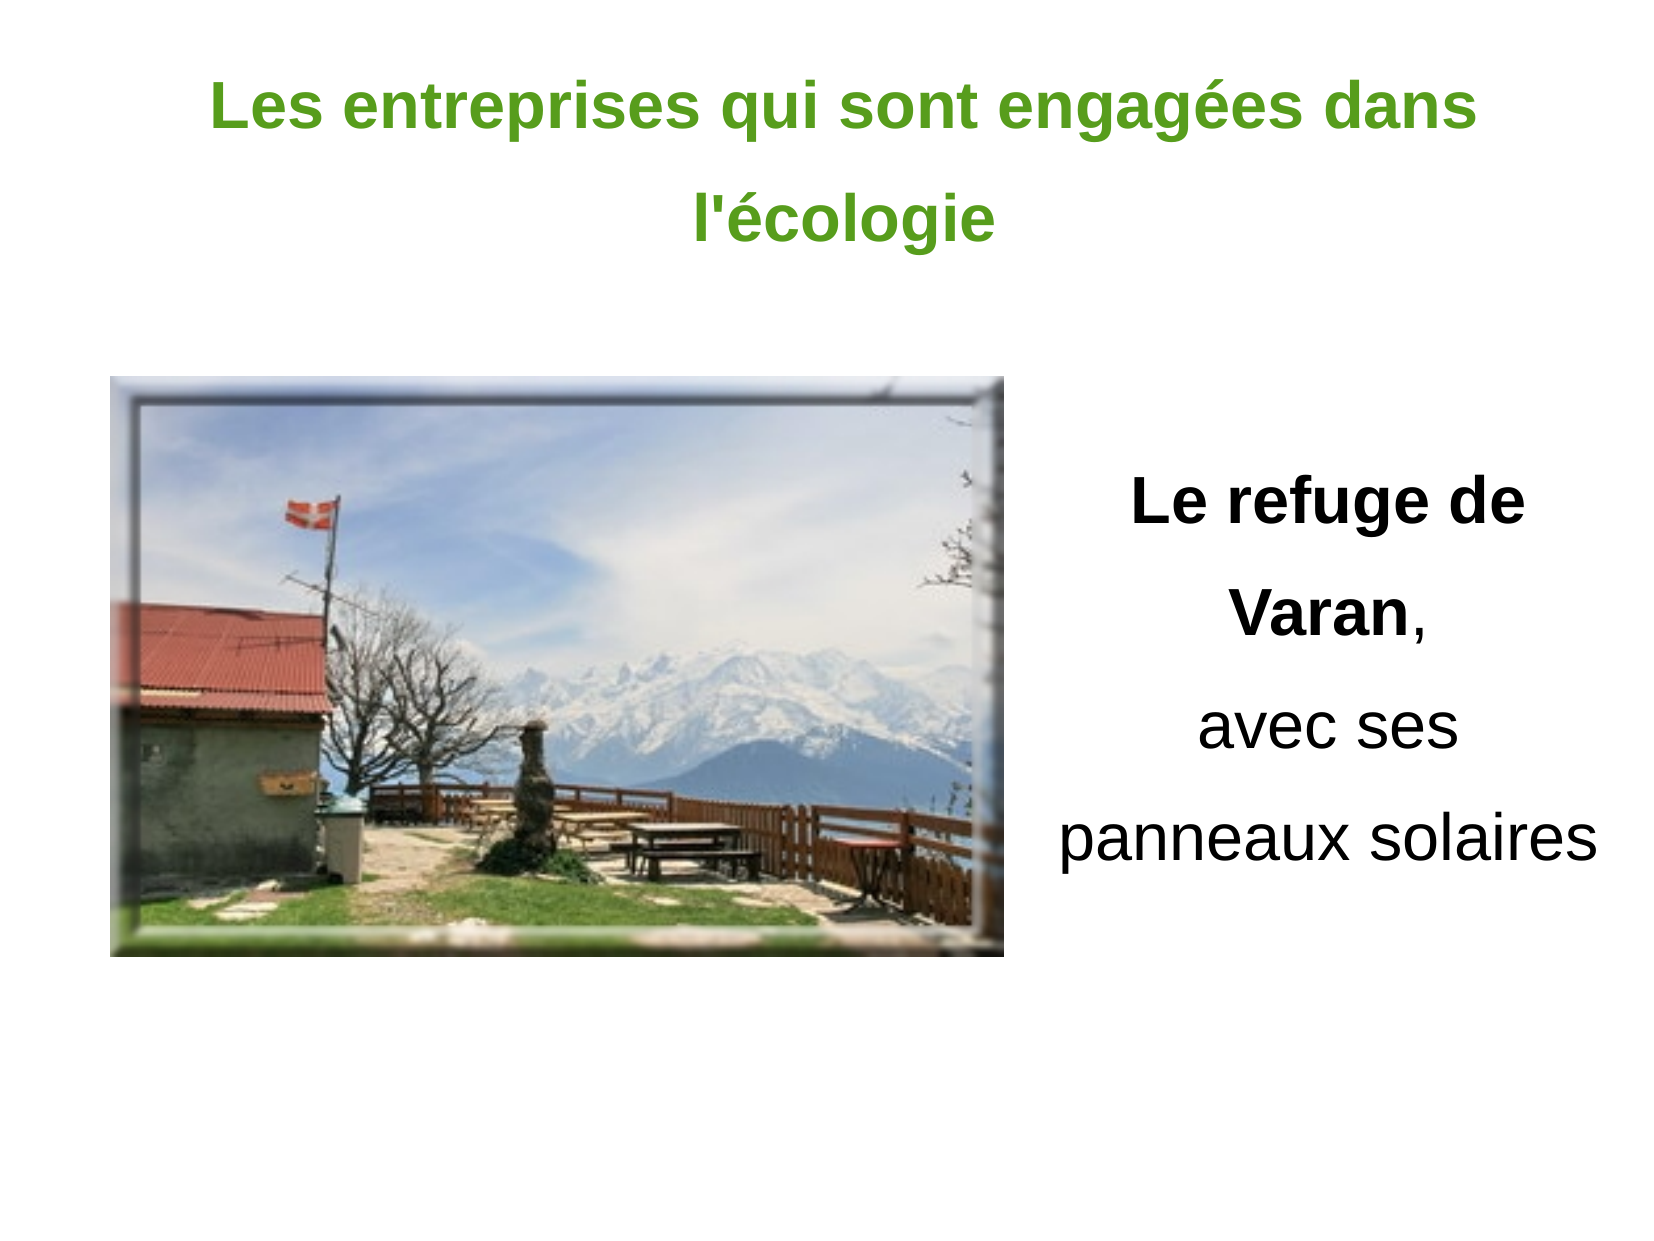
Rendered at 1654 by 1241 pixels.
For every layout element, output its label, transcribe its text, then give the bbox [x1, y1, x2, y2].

text_box Le refuge de Varan, avec ses panneaux solaires [1027, 418, 1630, 957]
picture [110, 376, 1004, 957]
text_box Les entreprises qui sont engagées dans l'écologie [47, 23, 1642, 226]
